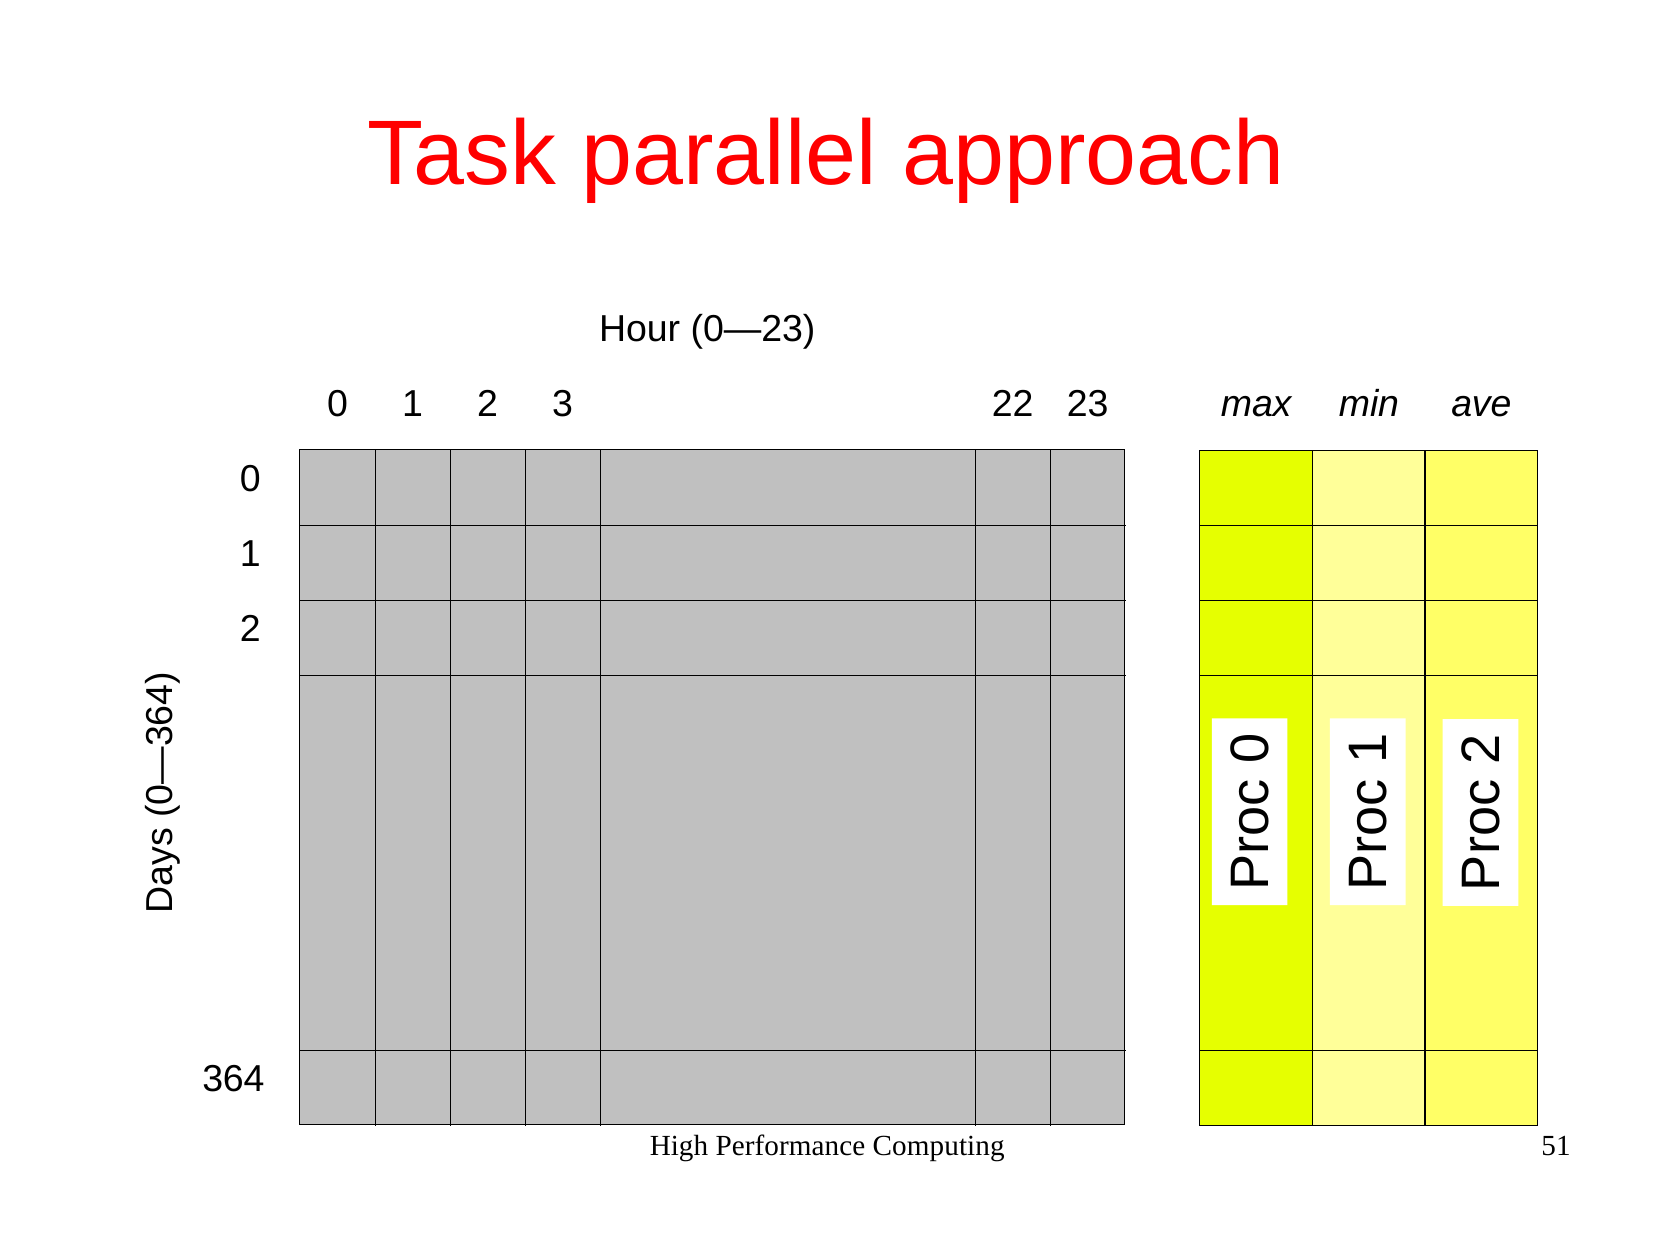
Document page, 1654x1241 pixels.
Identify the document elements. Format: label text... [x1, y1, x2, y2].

text_box [1426, 676, 1538, 1050]
text_box 3 [525, 376, 601, 451]
text_box [976, 526, 1050, 600]
text_box [299, 676, 375, 1050]
text_box [1051, 526, 1125, 600]
text_box 22 [975, 376, 1050, 451]
text_box [976, 451, 1050, 525]
text_box 2 [450, 376, 525, 451]
title Task parallel approach [82, 49, 1571, 257]
text_box Hour (0—23) [300, 300, 1126, 376]
text_box 0 [225, 450, 301, 525]
text_box [526, 1051, 600, 1125]
text_box [601, 1051, 975, 1125]
text_box [451, 601, 525, 675]
text_box [1051, 601, 1125, 675]
text_box Proc 1 [1329, 718, 1406, 906]
text_box 0 [300, 376, 375, 451]
text_box [301, 451, 375, 525]
text_box [451, 526, 525, 600]
text_box min [1312, 375, 1425, 451]
text_box [1313, 601, 1425, 675]
text_box [451, 1051, 525, 1125]
text_box [1199, 450, 1312, 1126]
text_box [976, 601, 1050, 675]
text_box [451, 451, 525, 525]
text_box [1426, 601, 1538, 675]
text_box [526, 526, 600, 600]
text_box Proc 0 [1211, 718, 1288, 906]
text_box [376, 601, 450, 675]
text_box [1313, 451, 1425, 525]
text_box Days (0—364) [130, 450, 188, 1126]
text_box [1426, 1051, 1538, 1126]
text_box 2 [225, 600, 301, 676]
text_box [301, 601, 375, 675]
text_box [526, 676, 600, 1050]
text_box [976, 676, 1050, 1050]
text_box [376, 526, 450, 600]
text_box [1051, 451, 1125, 525]
text_box [526, 451, 600, 525]
text_box [1051, 676, 1125, 1050]
text_box [376, 451, 450, 525]
text_box [376, 676, 450, 1050]
text_box 1 [375, 376, 450, 451]
text_box [976, 1051, 1050, 1125]
text_box [1313, 676, 1425, 1050]
text_box [301, 1051, 375, 1125]
text_box max [1200, 375, 1312, 451]
text_box [1051, 1051, 1125, 1125]
text_box 364 [188, 1050, 301, 1126]
text_box [601, 449, 975, 525]
text_box [1426, 451, 1538, 525]
text_box [526, 601, 600, 675]
text_box [1313, 526, 1425, 600]
text_box 23 [1050, 376, 1126, 451]
text_box [451, 676, 525, 1050]
text_box [601, 526, 975, 600]
text_box [1313, 1051, 1425, 1126]
text_box 1 [225, 525, 301, 600]
text_box [601, 601, 975, 675]
text_box [1426, 526, 1538, 600]
text_box [301, 526, 375, 600]
text_box ave [1425, 375, 1538, 451]
text_box [601, 676, 975, 1050]
text_box Proc 2 [1442, 719, 1519, 906]
text_box [376, 1051, 450, 1125]
